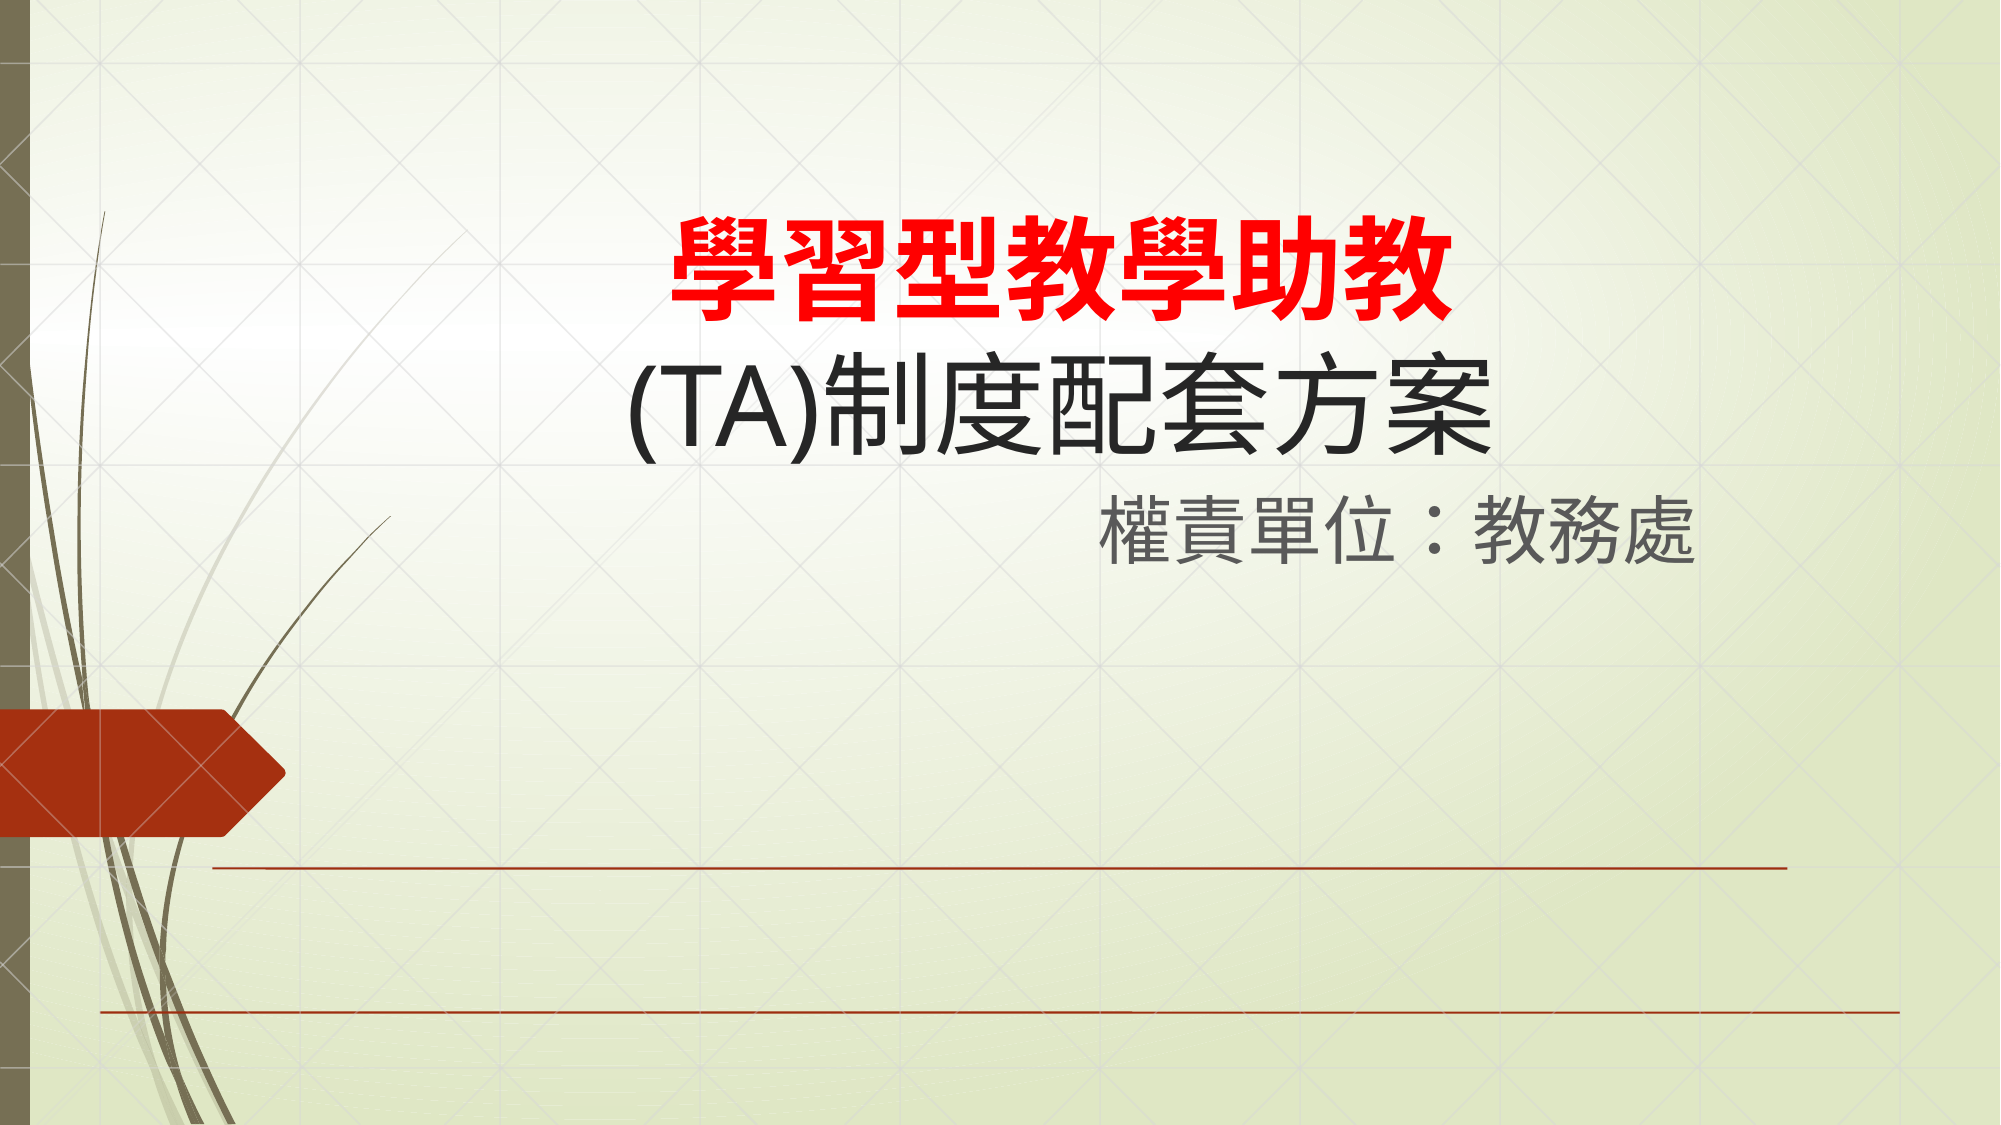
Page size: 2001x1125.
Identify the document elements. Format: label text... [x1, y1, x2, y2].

subtitle 權責單位：教務處 [1082, 476, 1813, 594]
title 學習型教學助教 (TA)制度配套方案 [249, 125, 1873, 477]
